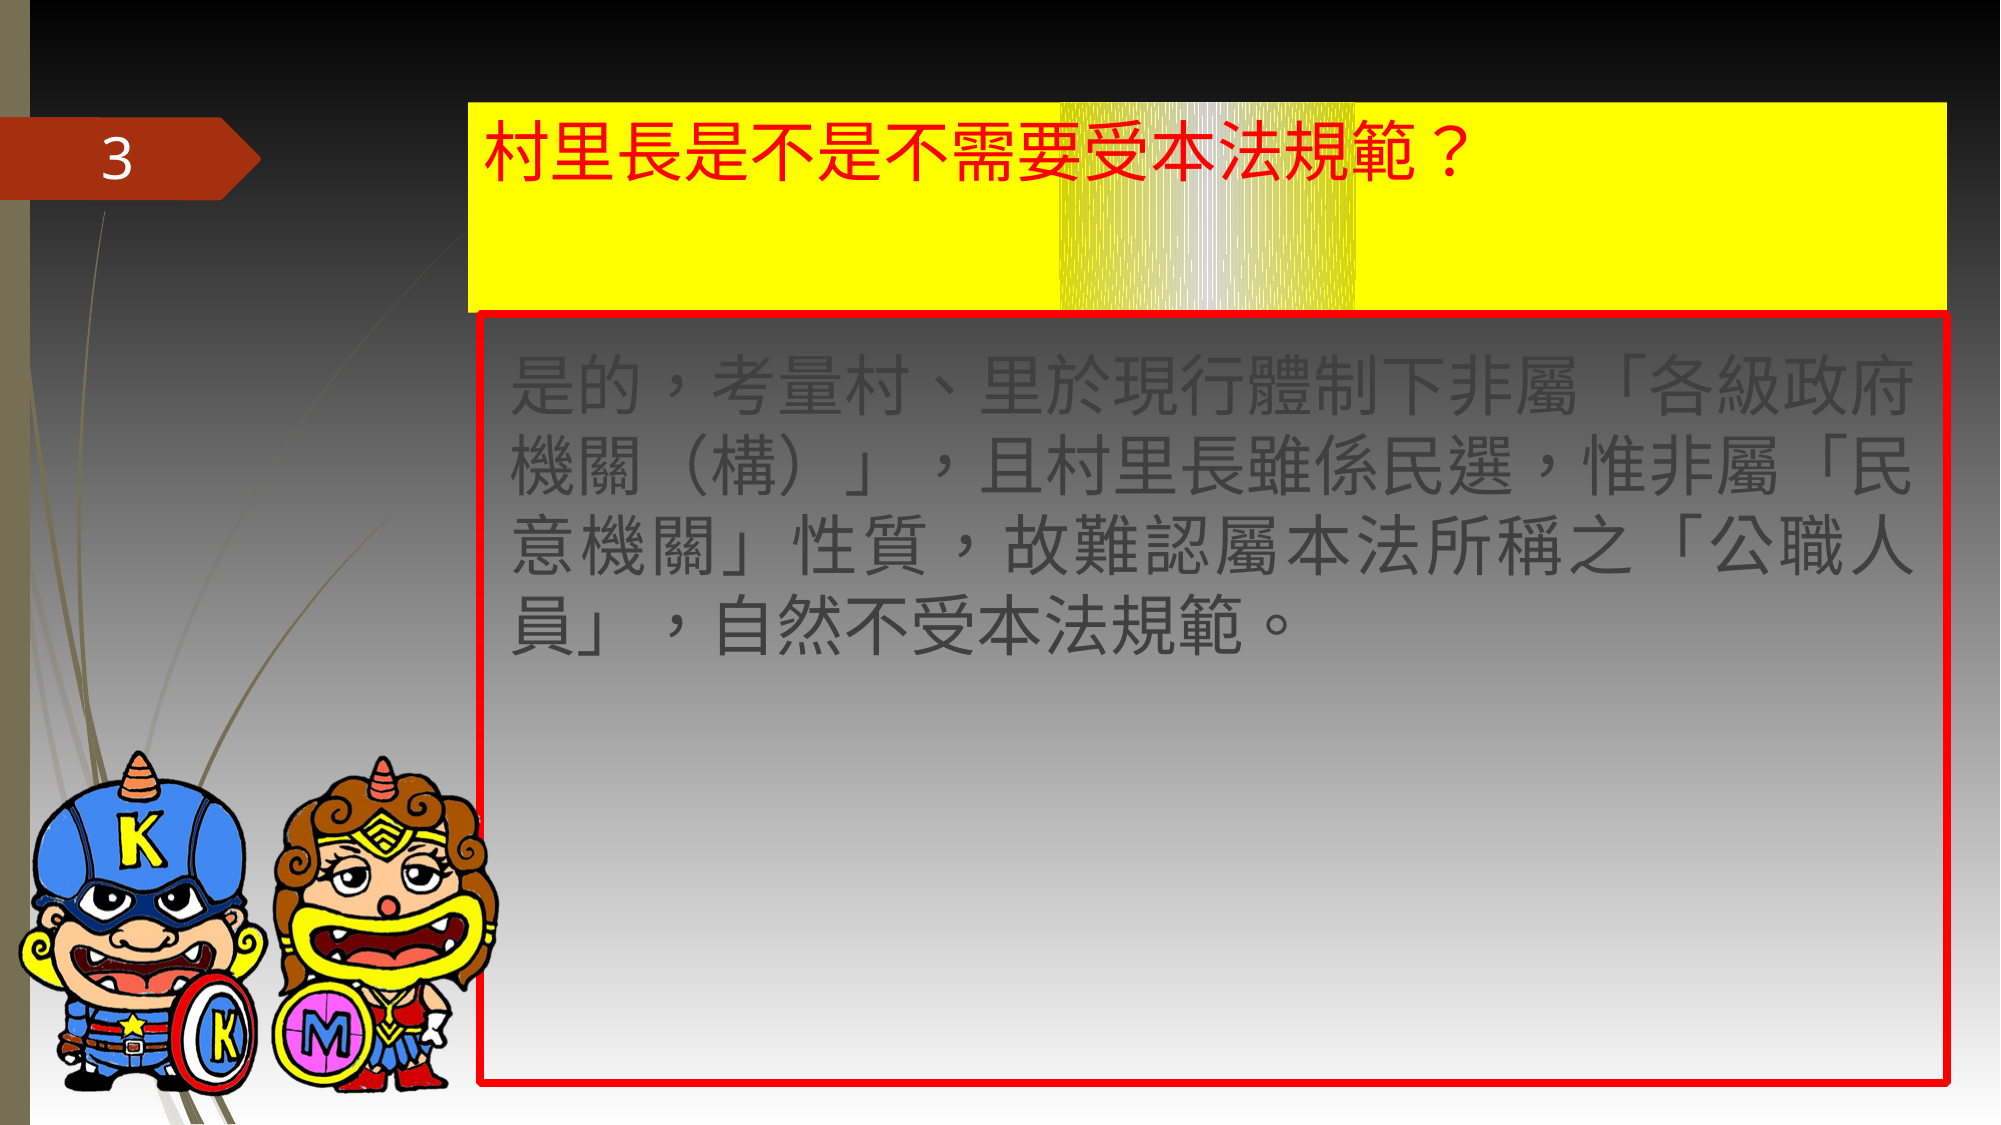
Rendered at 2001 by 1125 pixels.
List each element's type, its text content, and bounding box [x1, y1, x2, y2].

text_box 3 [86, 114, 199, 199]
list 是的，考量村、里於現行體制下非屬「各級政府機關（構）」，且村里長雖係民選，惟非屬「民意機關」性質，故難認屬本法所稱之「公職人員」，自然不受本法規範。 [480, 313, 1947, 1084]
title 村里長是不是不需要受本法規範？ [468, 102, 1947, 313]
picture [0, 745, 510, 1101]
